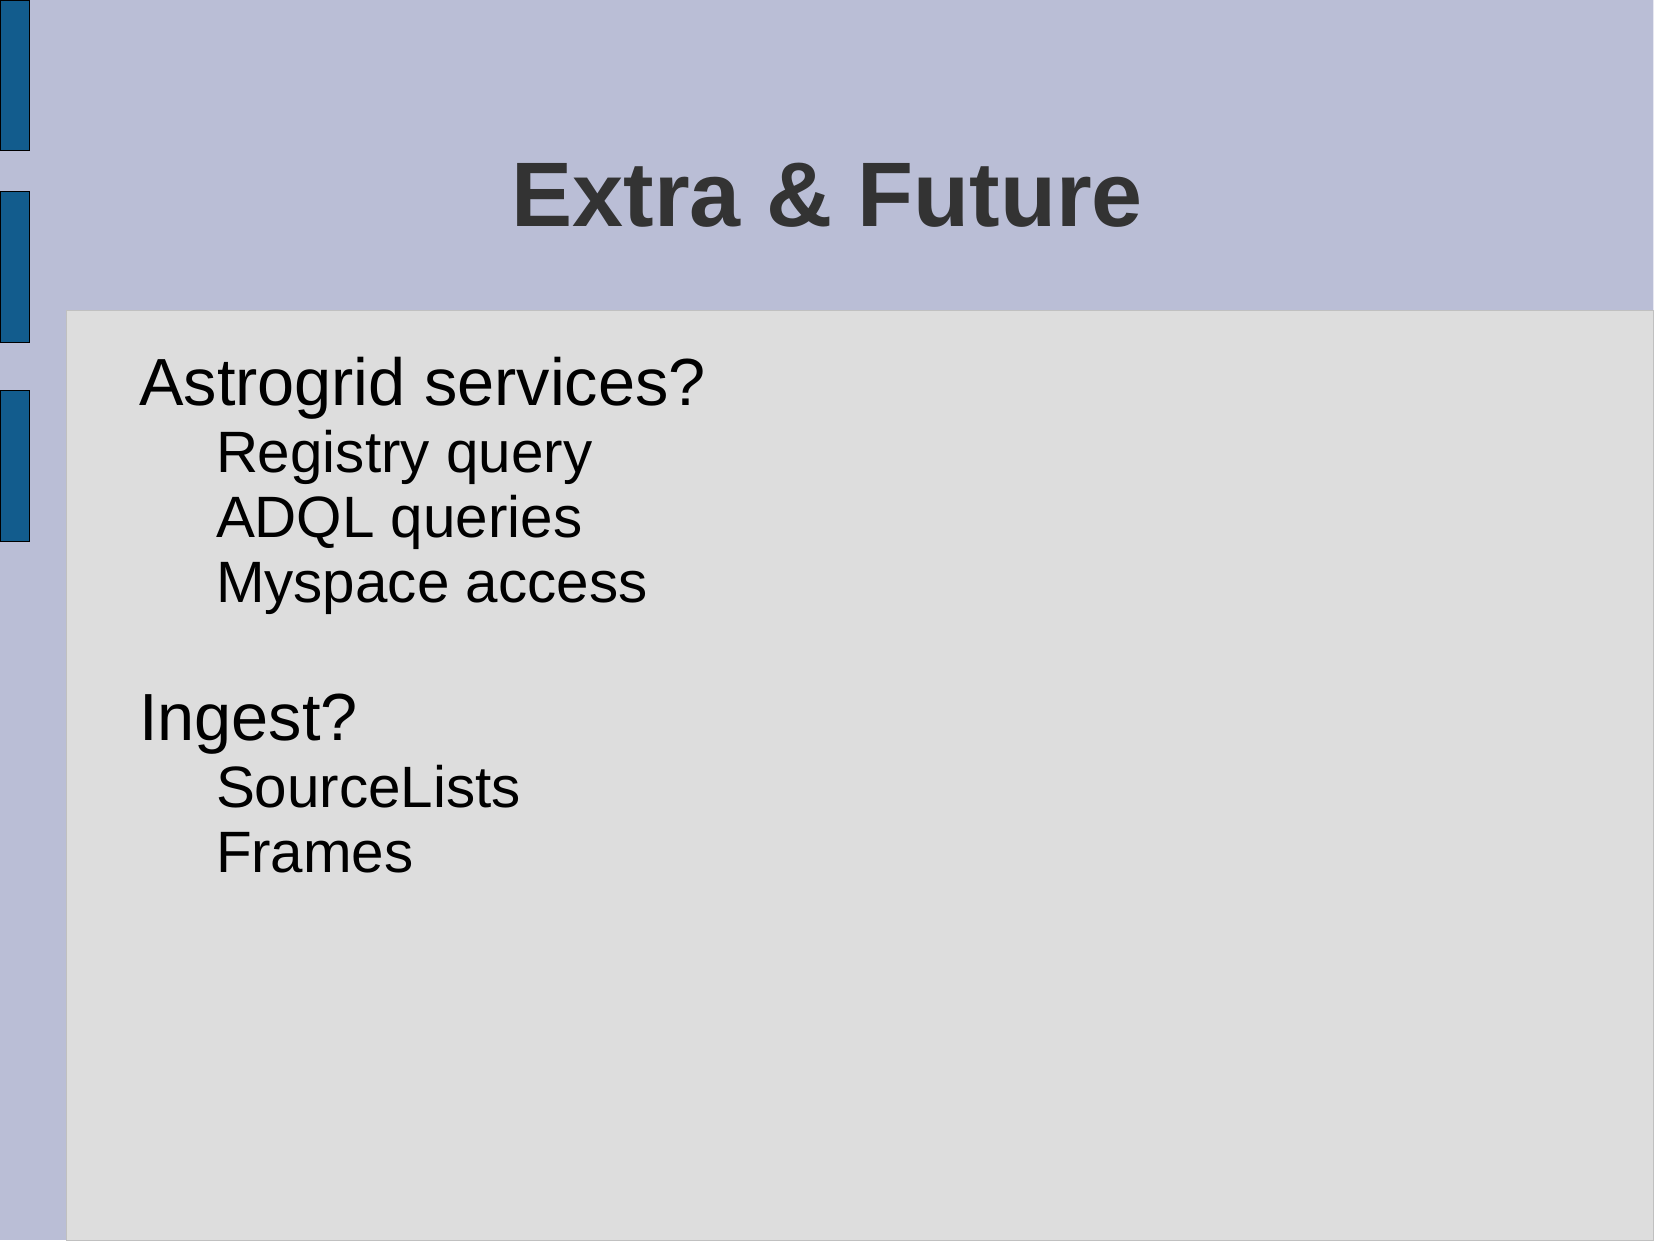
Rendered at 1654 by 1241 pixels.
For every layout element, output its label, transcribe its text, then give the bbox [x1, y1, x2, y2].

title Extra & Future [121, 91, 1534, 299]
list Astrogrid services? Registry query ADQL queries Myspace access Ingest? SourceLists Frames [121, 344, 1534, 1127]
